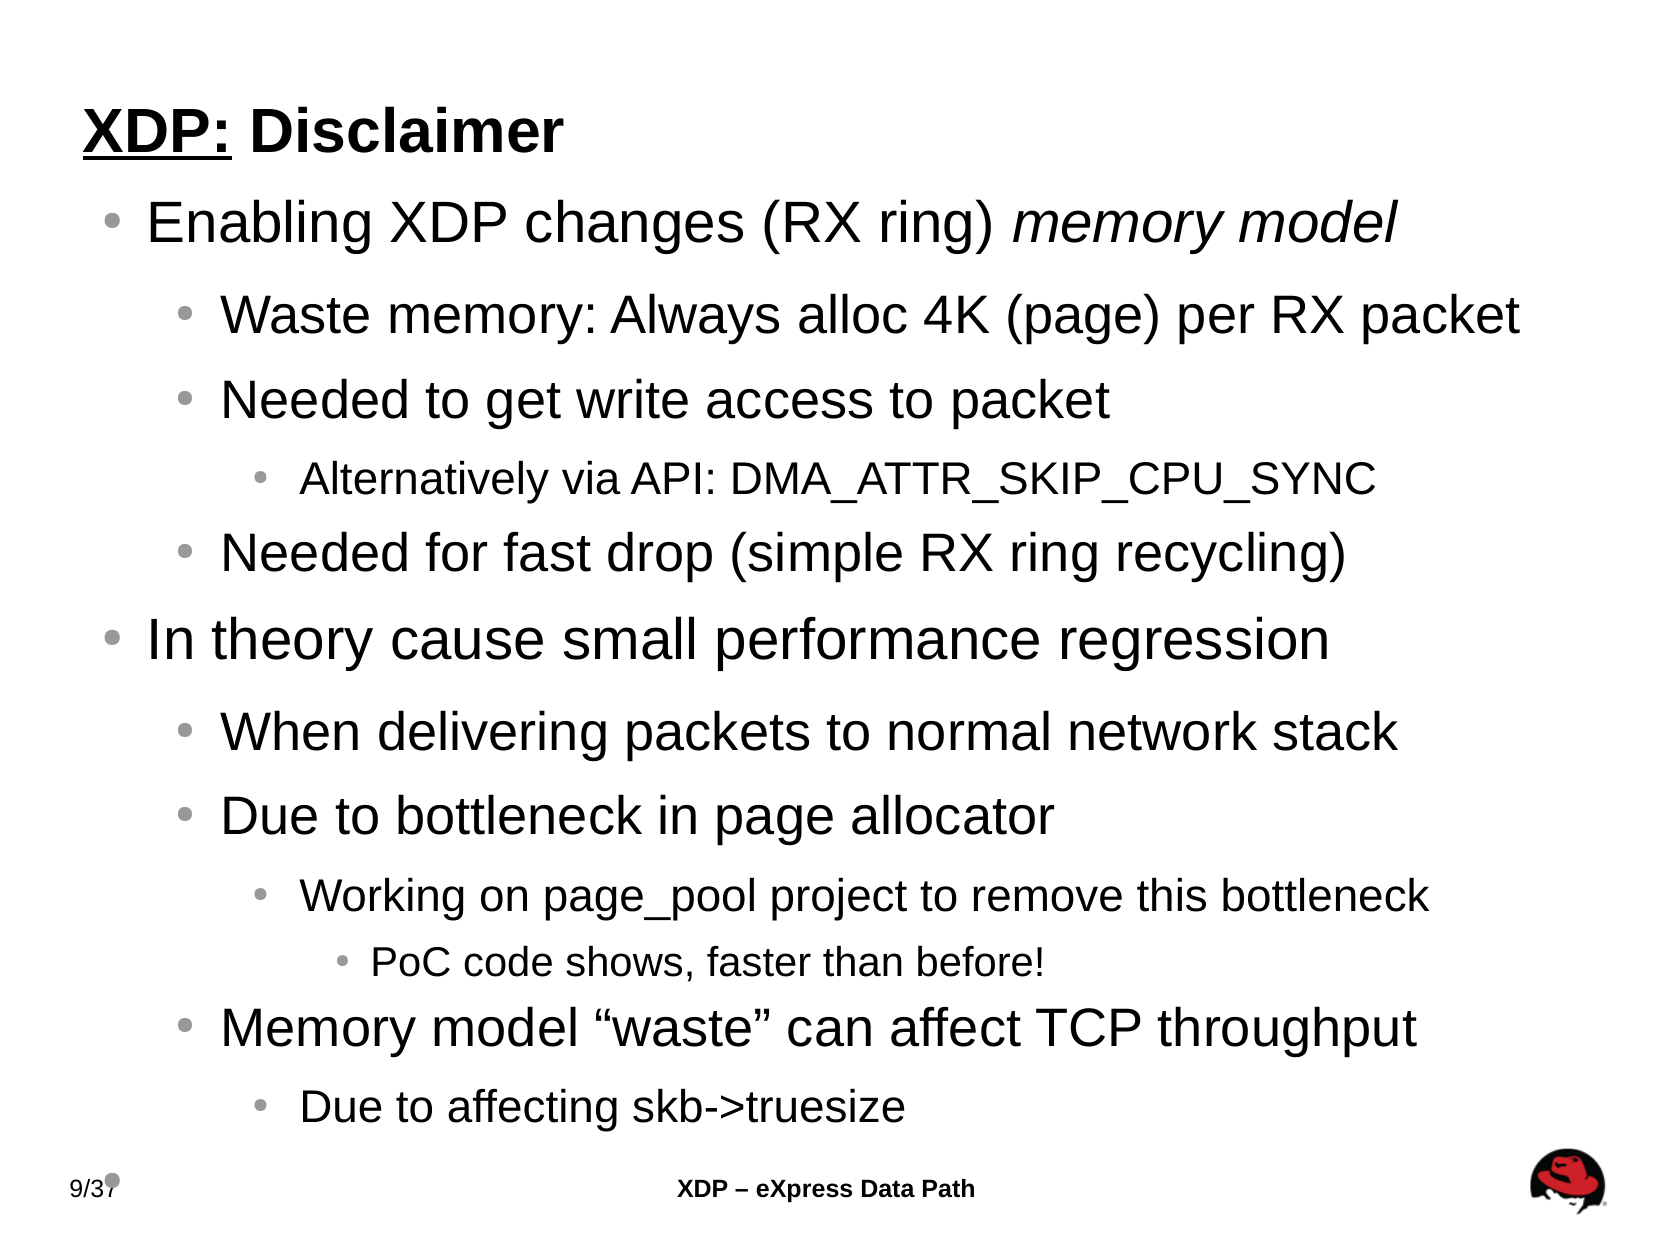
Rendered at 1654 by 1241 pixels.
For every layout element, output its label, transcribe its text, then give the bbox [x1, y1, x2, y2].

picture [1529, 1146, 1613, 1224]
text_box [82, 37, 1571, 226]
list Enabling XDP changes (RX ring) memory model Waste memory: Always alloc 4K (page) per RX packet Needed to get write access to packet Alternatively via API: DMA_ATTR_SKIP_CPU_SYNC Needed for fast drop (simple RX ring recycling) In theory cause small performance regression When delivering packets to normal network stack Due to bottleneck in page allocator Working on page_pool project to remove this bottleneck PoC code shows, faster than before! Memory model “waste” can affect TCP throughput Due to affecting skb->truesize [86, 189, 1576, 1216]
